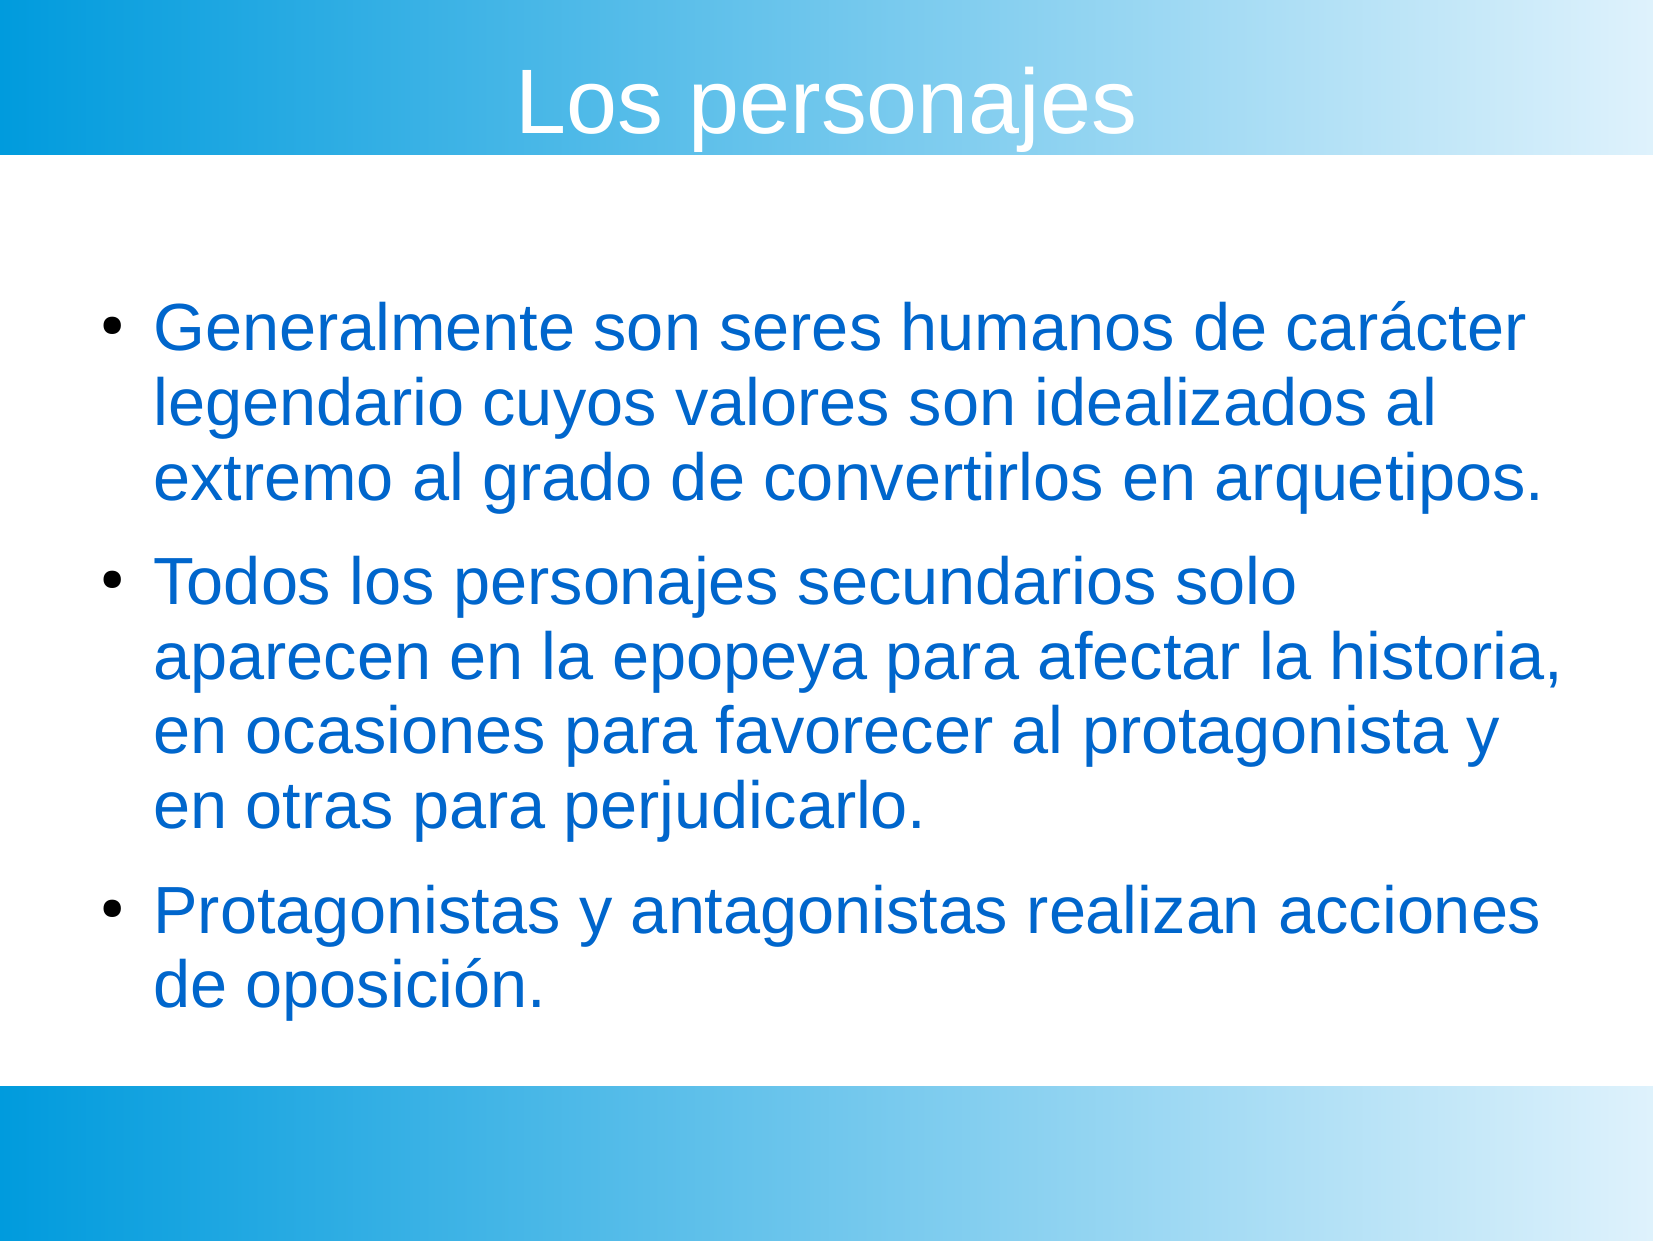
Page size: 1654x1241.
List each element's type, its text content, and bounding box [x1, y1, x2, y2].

list Generalmente son seres humanos de carácter legendario cuyos valores son idealizados al extremo al grado de convertirlos en arquetipos. Todos los personajes secundarios solo aparecen en la epopeya para afectar la historia, en ocasiones para favorecer al protagonista y en otras para perjudicarlo. Protagonistas y antagonistas realizan acciones de oposición. [82, 290, 1571, 1010]
title Los personajes [82, 49, 1571, 155]
